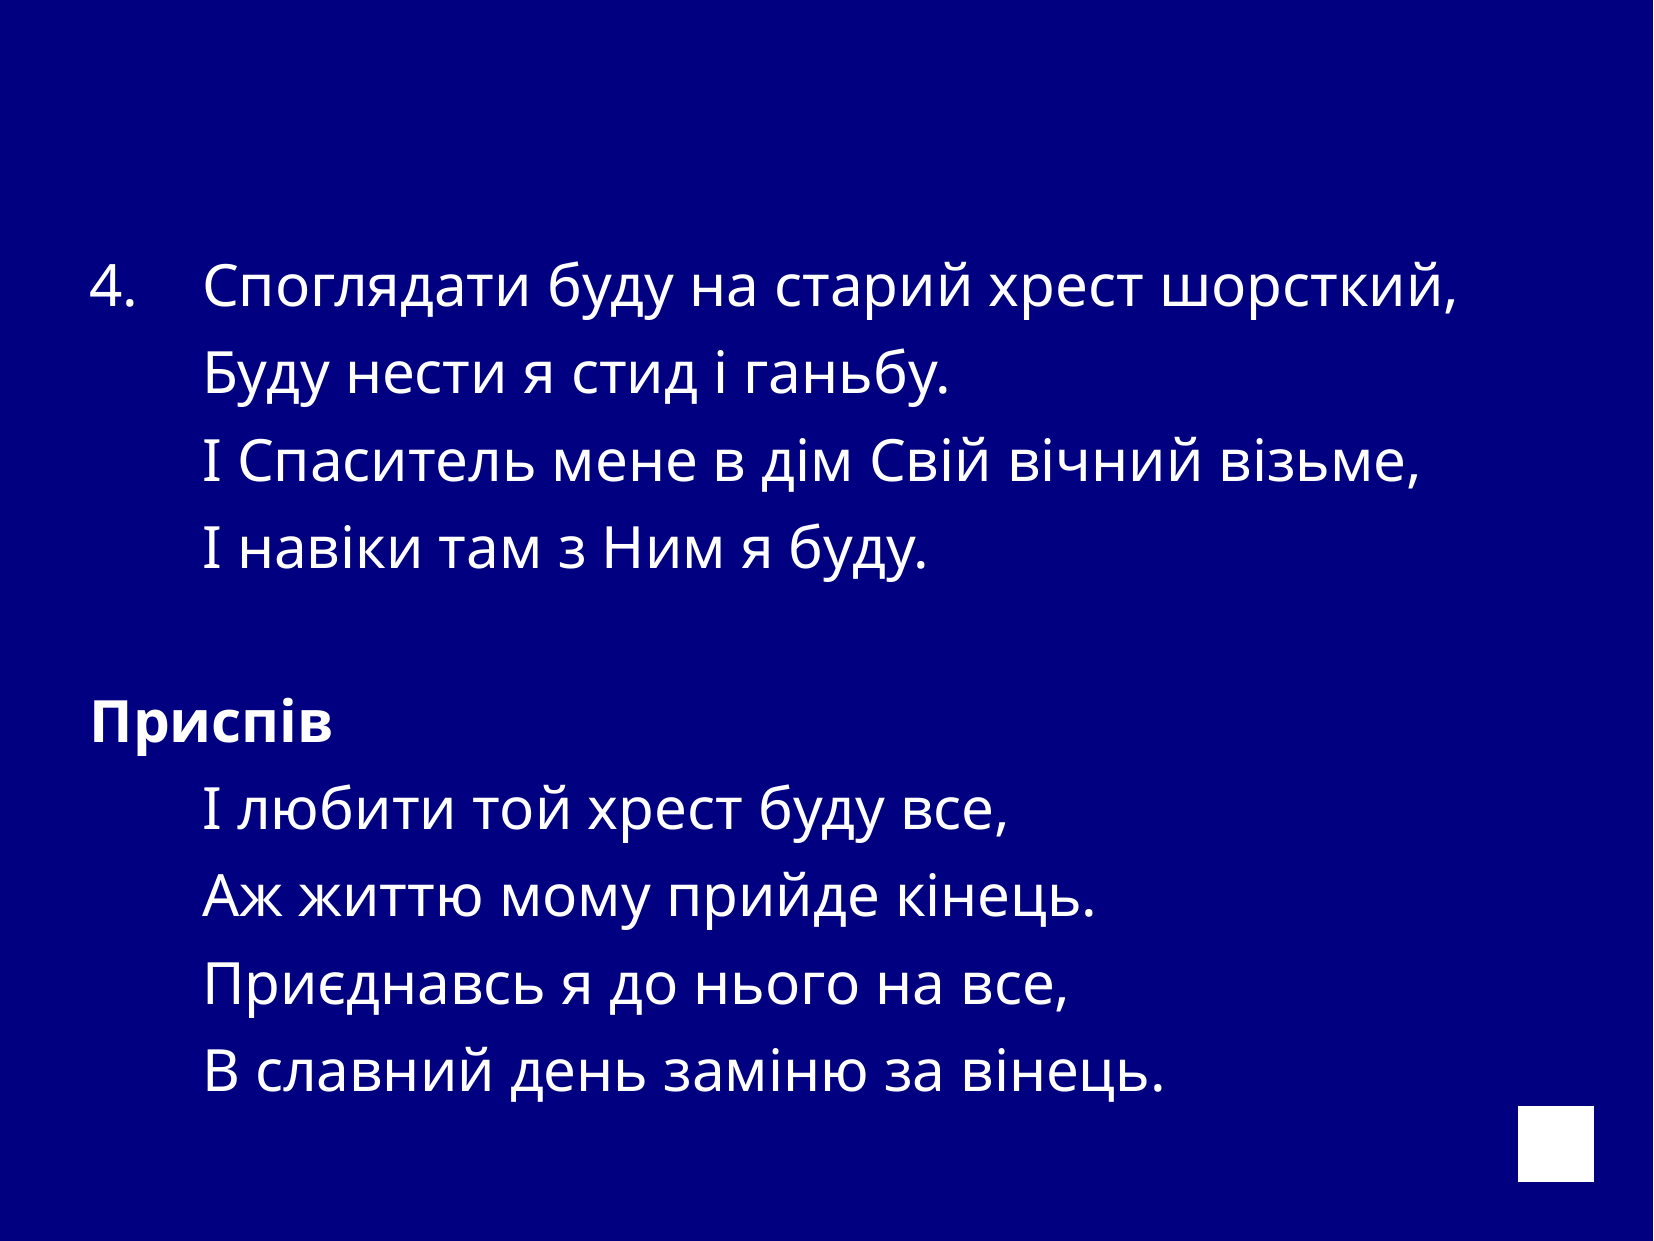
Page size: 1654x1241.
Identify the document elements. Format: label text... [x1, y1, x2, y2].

text_box 4. Споглядати буду на старий хрест шорсткий, Буду нести я стид і ганьбу. І Спаситель мене в дім Свій вічний візьме, І навіки там з Ним я буду. Приспів І любити той хрест буду все, Аж життю мому прийде кінець. Приєднавсь я до нього на все, В славний день заміню за вінець. [75, 150, 1576, 1163]
text_box [1518, 1106, 1594, 1182]
